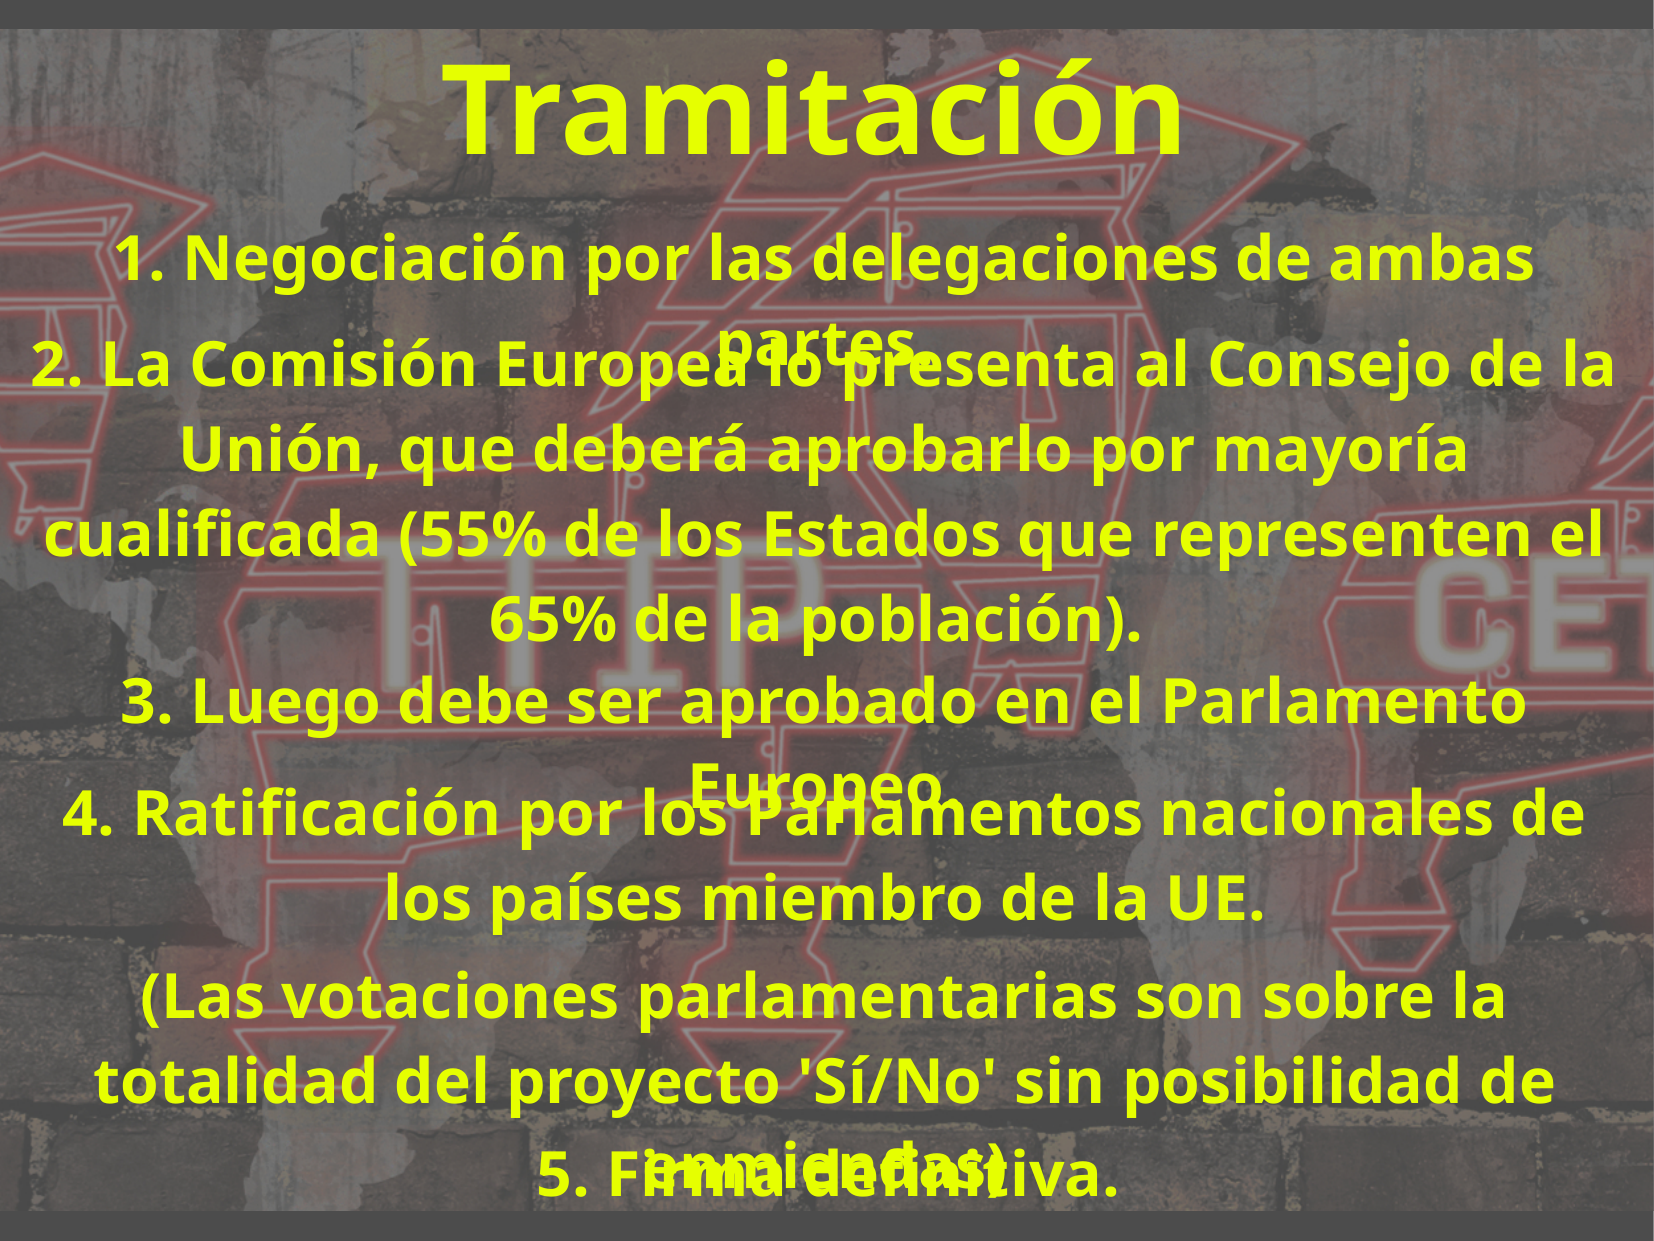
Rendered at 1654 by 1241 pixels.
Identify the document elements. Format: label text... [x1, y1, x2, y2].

list 2. La Comisión Europea lo presenta al Consejo de la Unión, que deberá aprobarlo por mayoría cualificada (55% de los Estados que representen el 65% de la población). [12, 319, 1638, 625]
title Tramitación [59, 9, 1571, 202]
list 4. Ratificación por los Parlamentos nacionales de los países miembro de la UE. [12, 768, 1638, 922]
list 1. Negociación por las delegaciones de ambas partes. [12, 213, 1638, 308]
list (Las votaciones parlamentarias son sobre la totalidad del proyecto 'Sí/No' sin posibilidad de enmiendas) [12, 951, 1638, 1105]
list 5. Firma definitiva. [16, 1130, 1642, 1224]
list 3. Luego debe ser aprobado en el Parlamento Europeo. [12, 656, 1638, 751]
picture [0, 29, 1654, 1211]
